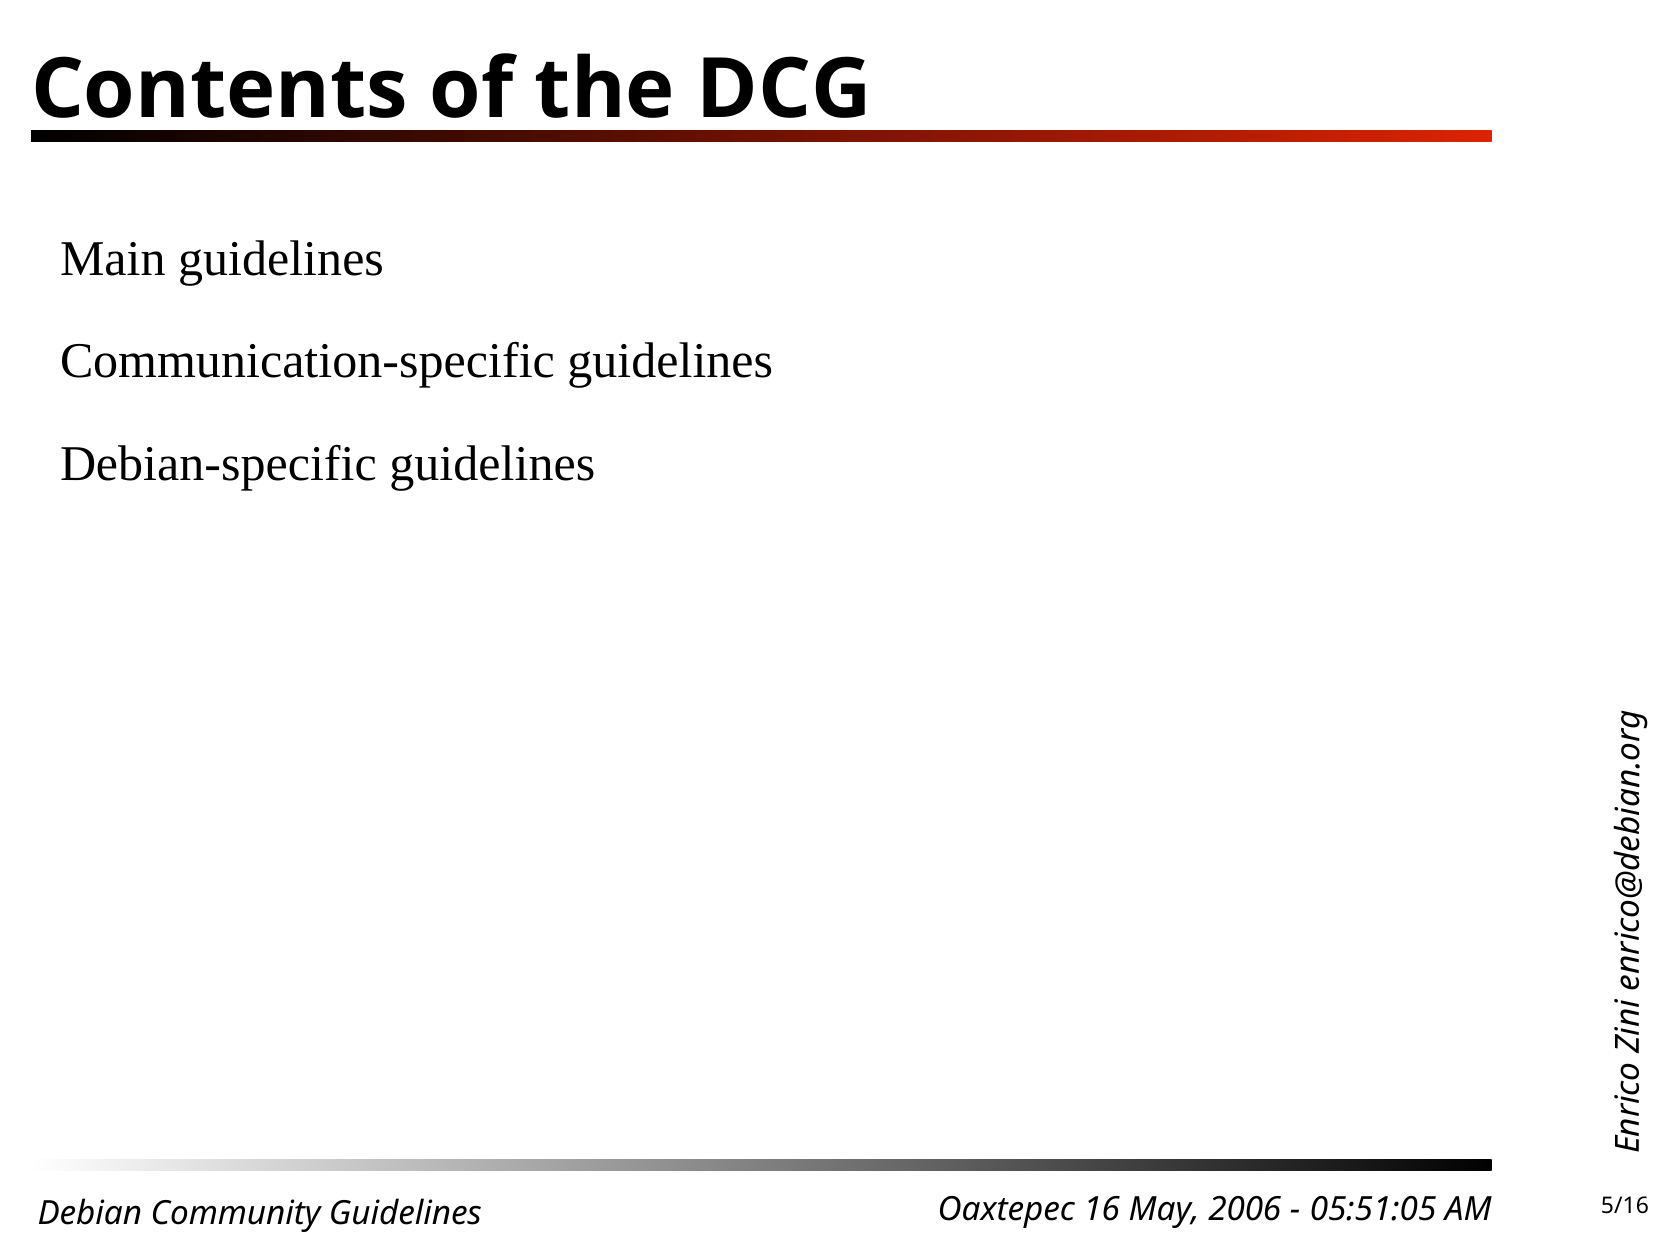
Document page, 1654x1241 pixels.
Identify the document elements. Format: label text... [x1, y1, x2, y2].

text_box Contents of the DCG [31, 28, 1438, 165]
text_box Main guidelines Communication-specific guidelines Debian-specific guidelines [60, 230, 1498, 500]
